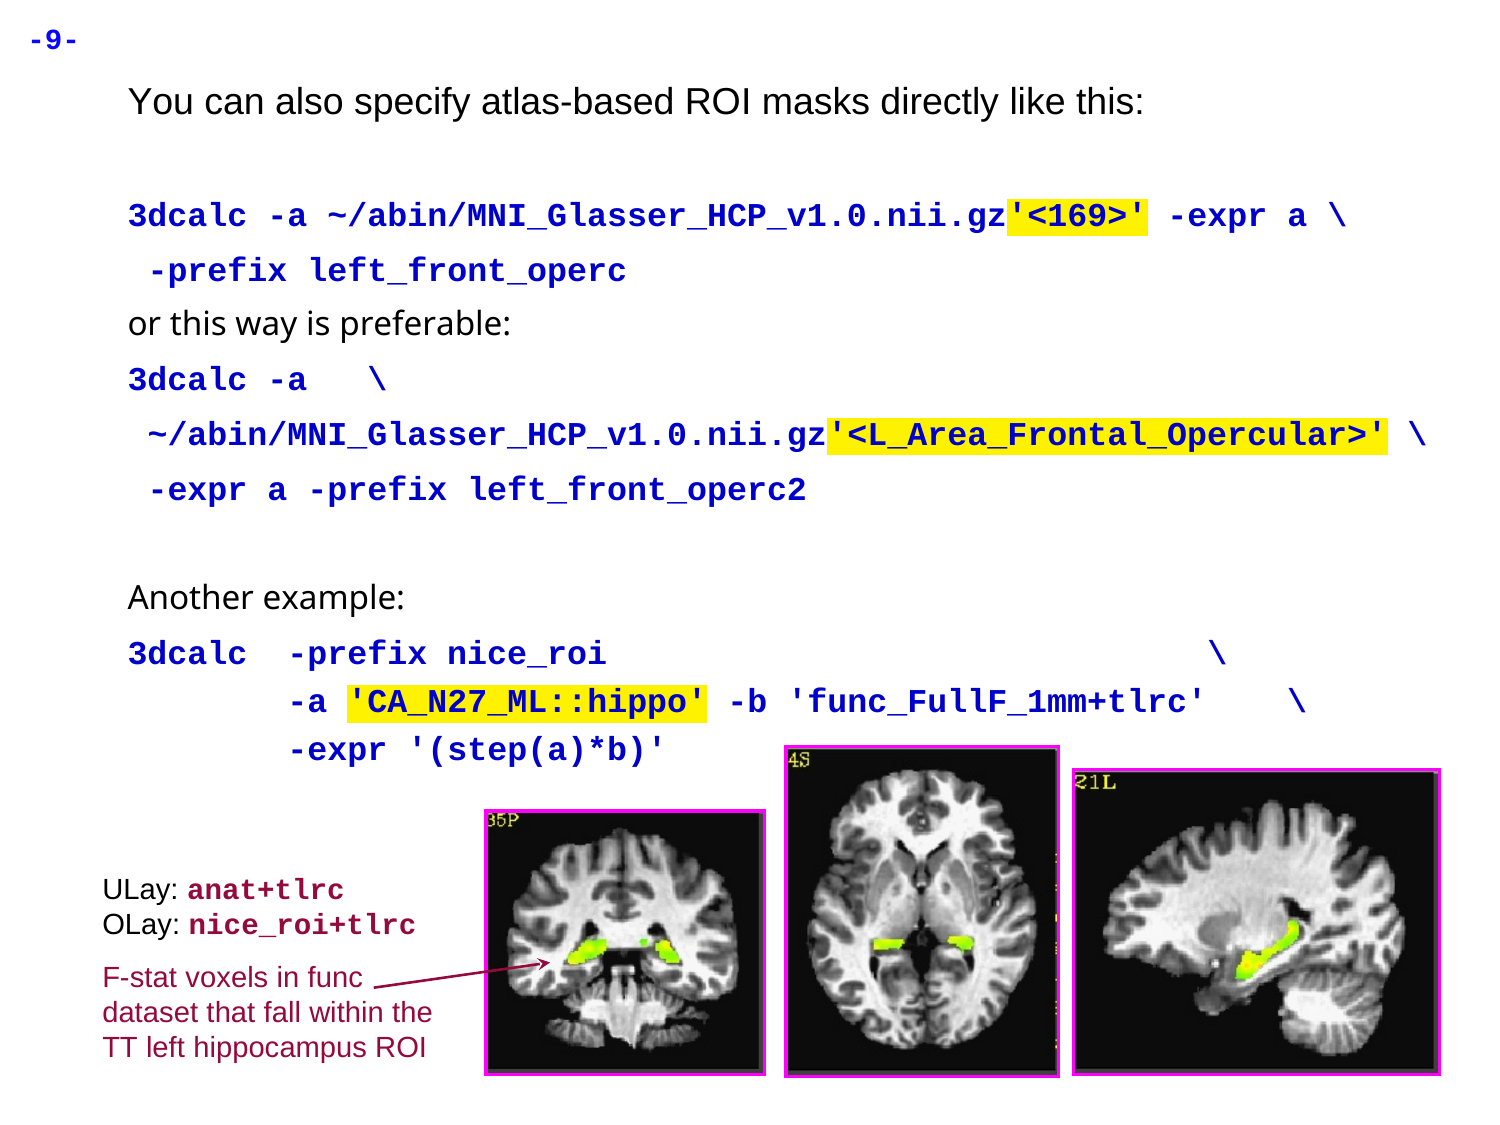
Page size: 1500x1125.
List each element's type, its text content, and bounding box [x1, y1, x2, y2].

text_box ULay: anat+tlrc OLay: nice_roi+tlrc F-stat voxels in func dataset that fall within the TT left hippocampus ROI [87, 862, 451, 1071]
list You can also specify atlas-based ROI masks directly like this: 3dcalc -a ~/abin/MNI_Glasser_HCP_v1.0.nii.gz'<169>' -expr a \ -prefix left_front_operc or this way is preferable: 3dcalc -a \ ~/abin/MNI_Glasser_HCP_v1.0.nii.gz'<L_Area_Frontal_Opercular>' \ -expr a -prefix left_front_operc2 Another example: 3dcalc -prefix nice_roi \ -a 'CA_N27_ML::hippo' -b 'func_FullF_1mm+tlrc' \ -expr '(step(a)*b)' [112, 75, 1471, 1051]
picture [487, 812, 763, 1073]
picture [787, 748, 1057, 1075]
picture [1074, 771, 1438, 1073]
